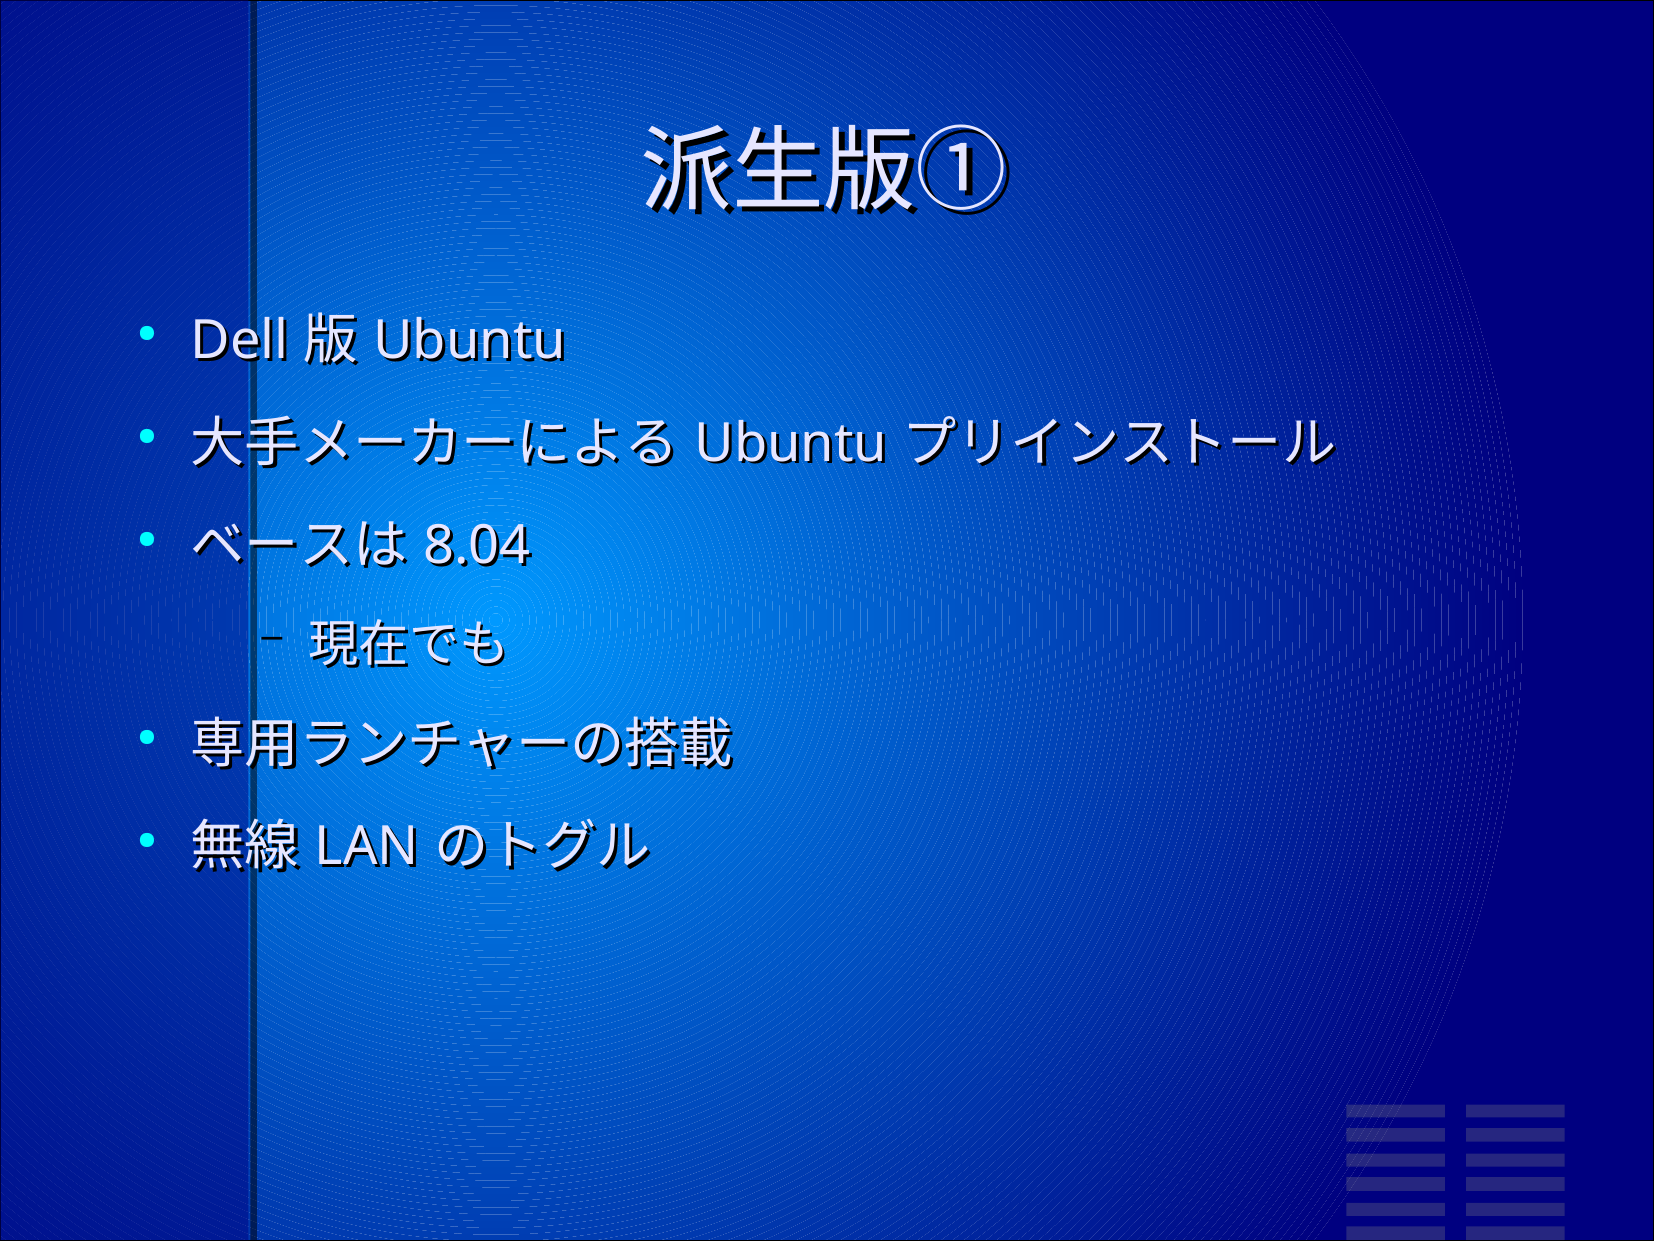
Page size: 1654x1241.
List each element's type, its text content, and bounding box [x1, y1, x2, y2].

title 派生版① [118, 58, 1531, 266]
list Dell版Ubuntu 大手メーカーによるUbuntuプリインストール ベースは8.04 現在でも 専用ランチャーの搭載 無線LANのトグル [119, 295, 1533, 1164]
